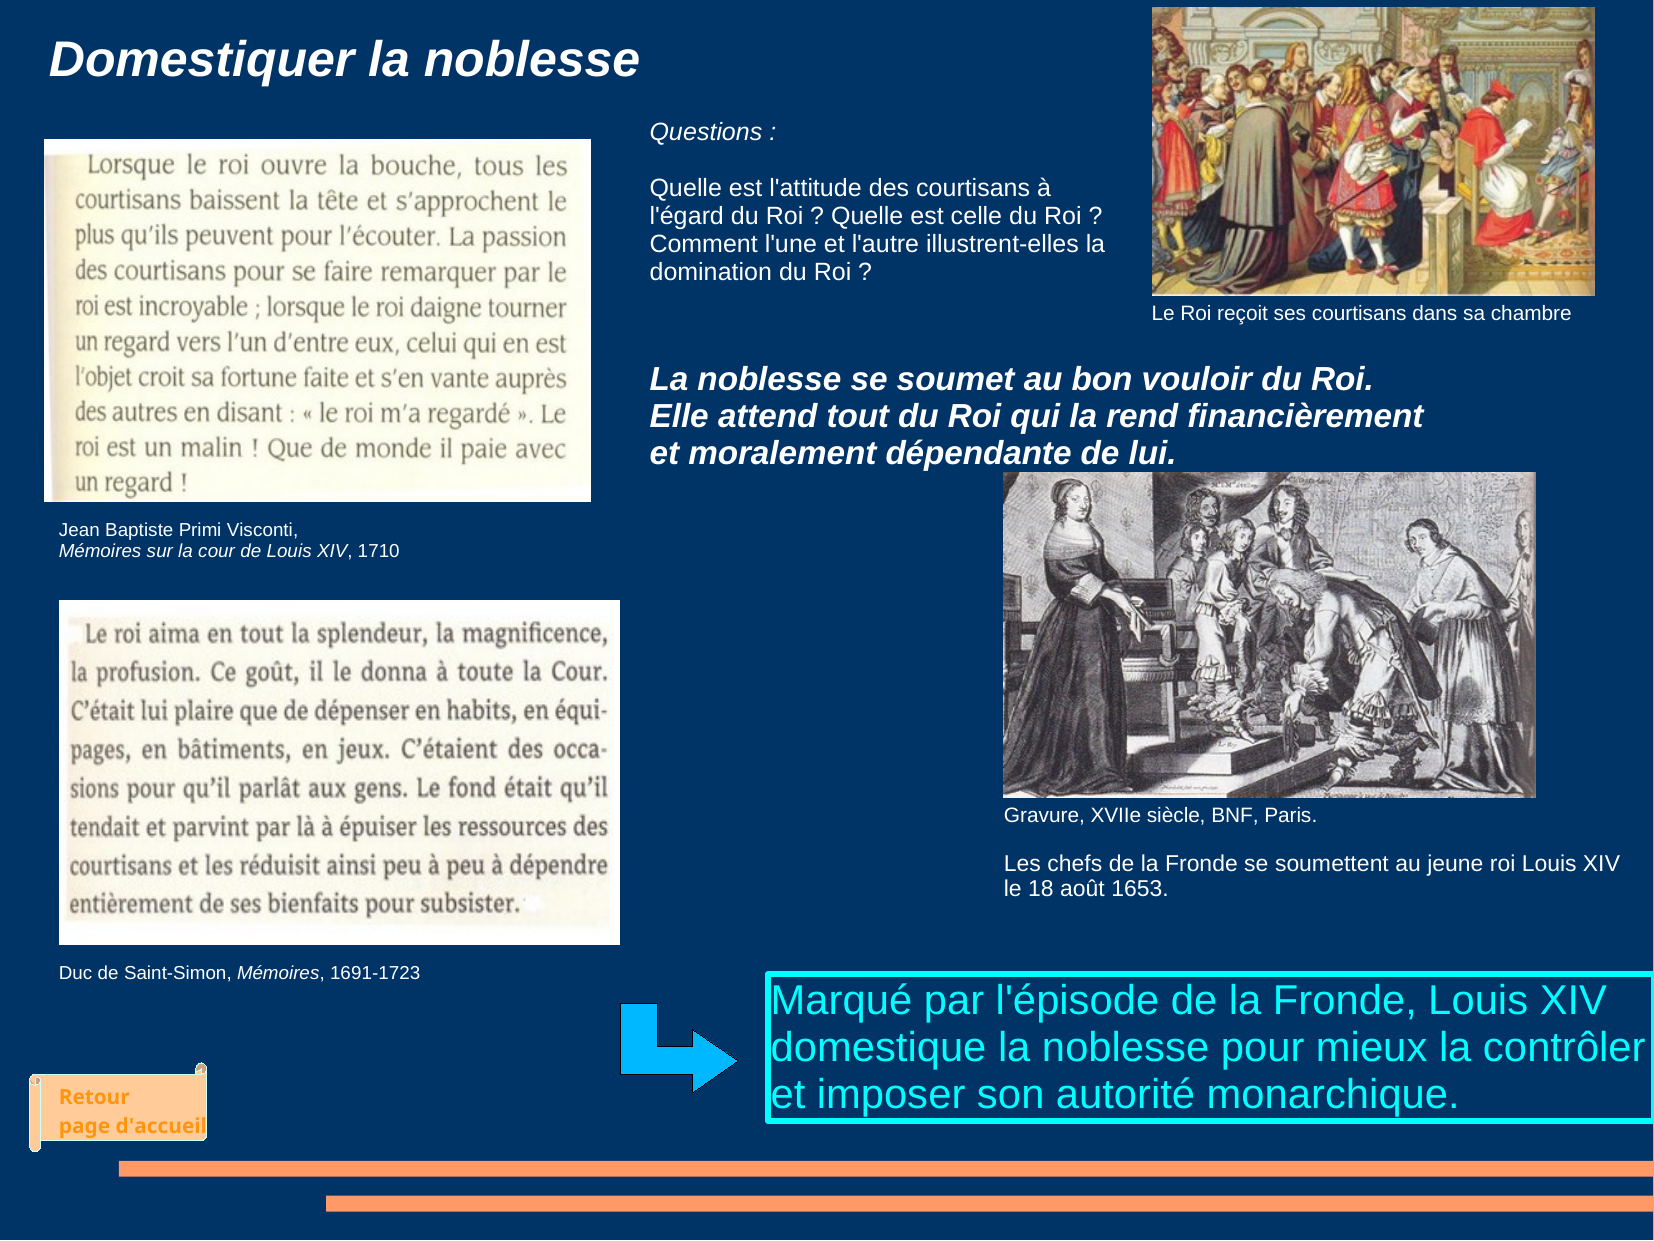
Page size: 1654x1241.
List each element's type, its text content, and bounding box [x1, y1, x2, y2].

text_box Gravure, XVIIe siècle, BNF, Paris. Les chefs de la Fronde se soumettent au jeune roi Louis XIV le 18 août 1653. [1003, 803, 1654, 902]
text_box Marqué par l'épisode de la Fronde, Louis XIV domestique la noblesse pour mieux la contrôler et imposer son autorité monarchique. [767, 974, 1654, 1121]
text_box Le Roi reçoit ses courtisans dans sa chambre [1151, 301, 1595, 325]
text_box [29, 1062, 207, 1152]
text_box La noblesse se soumet au bon vouloir du Roi. Elle attend tout du Roi qui la rend financièrement et moralement dépendante de lui. [649, 360, 1447, 474]
picture [1152, 7, 1595, 296]
picture [1003, 472, 1536, 798]
text_box Duc de Saint-Simon, Mémoires, 1691-1723 [59, 962, 473, 984]
text_box Jean Baptiste Primi Visconti, Mémoires sur la cour de Louis XIV, 1710 [59, 519, 473, 562]
text_box Retour page d'accueil [59, 1082, 296, 1147]
picture [59, 600, 620, 945]
picture [44, 139, 591, 502]
title Domestiquer la noblesse [48, 0, 680, 148]
text_box [620, 1003, 739, 1093]
text_box Questions : Quelle est l'attitude des courtisans à l'égard du Roi ? Quelle est celle du Roi ? Comment l'une et l'autre illustrent-elles la domination du Roi ? [649, 118, 1123, 287]
